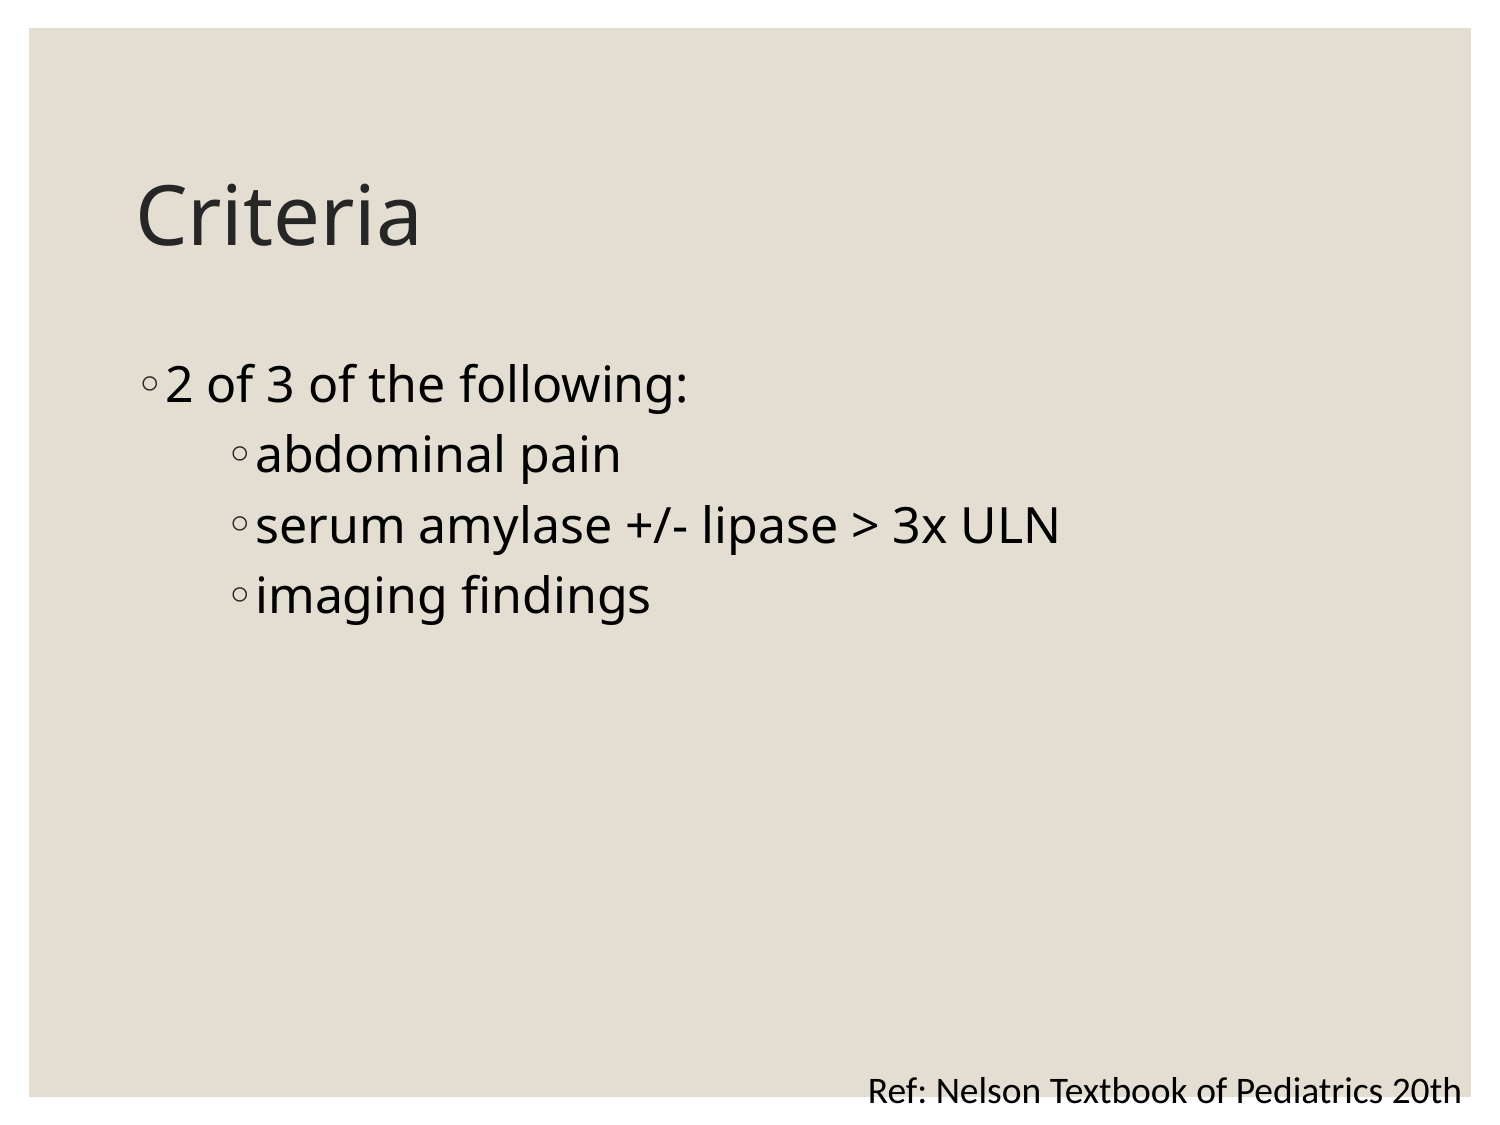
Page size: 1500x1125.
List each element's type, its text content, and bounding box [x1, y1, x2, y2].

title Criteria [120, 105, 1380, 331]
list 2 of 3 of the following: abdominal pain serum amylase +/- lipase > 3x ULN imaging findings [120, 345, 1380, 991]
text_box Ref: Nelson Textbook of Pediatrics 20th [853, 1059, 1500, 1125]
